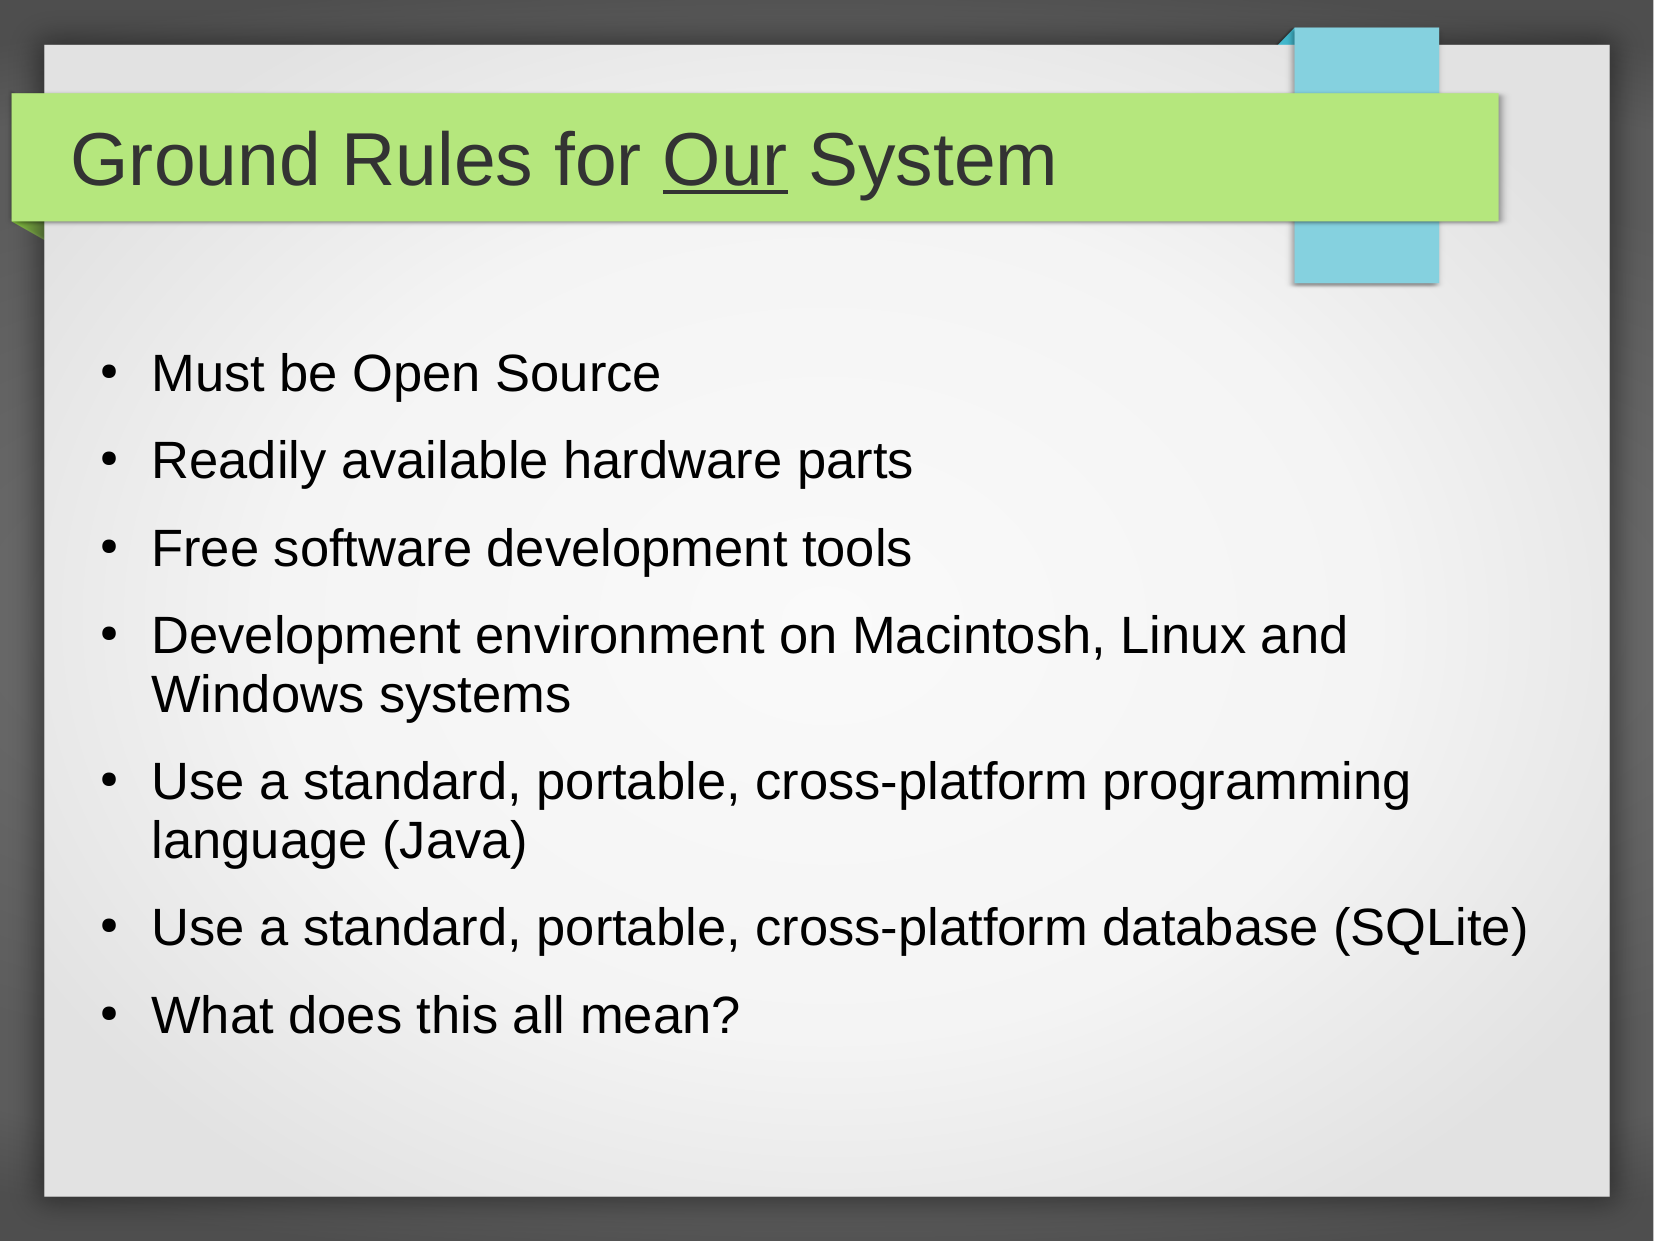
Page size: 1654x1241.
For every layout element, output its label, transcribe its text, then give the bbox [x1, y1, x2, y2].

title Ground Rules for Our System [70, 106, 1229, 213]
list Must be Open Source Readily available hardware parts Free software development tools Development environment on Macintosh, Linux and Windows systems Use a standard, portable, cross-platform programming language (Java) Use a standard, portable, cross-platform database (SQLite) What does this all mean? [82, 343, 1538, 1063]
picture [0, 0, 1654, 1241]
